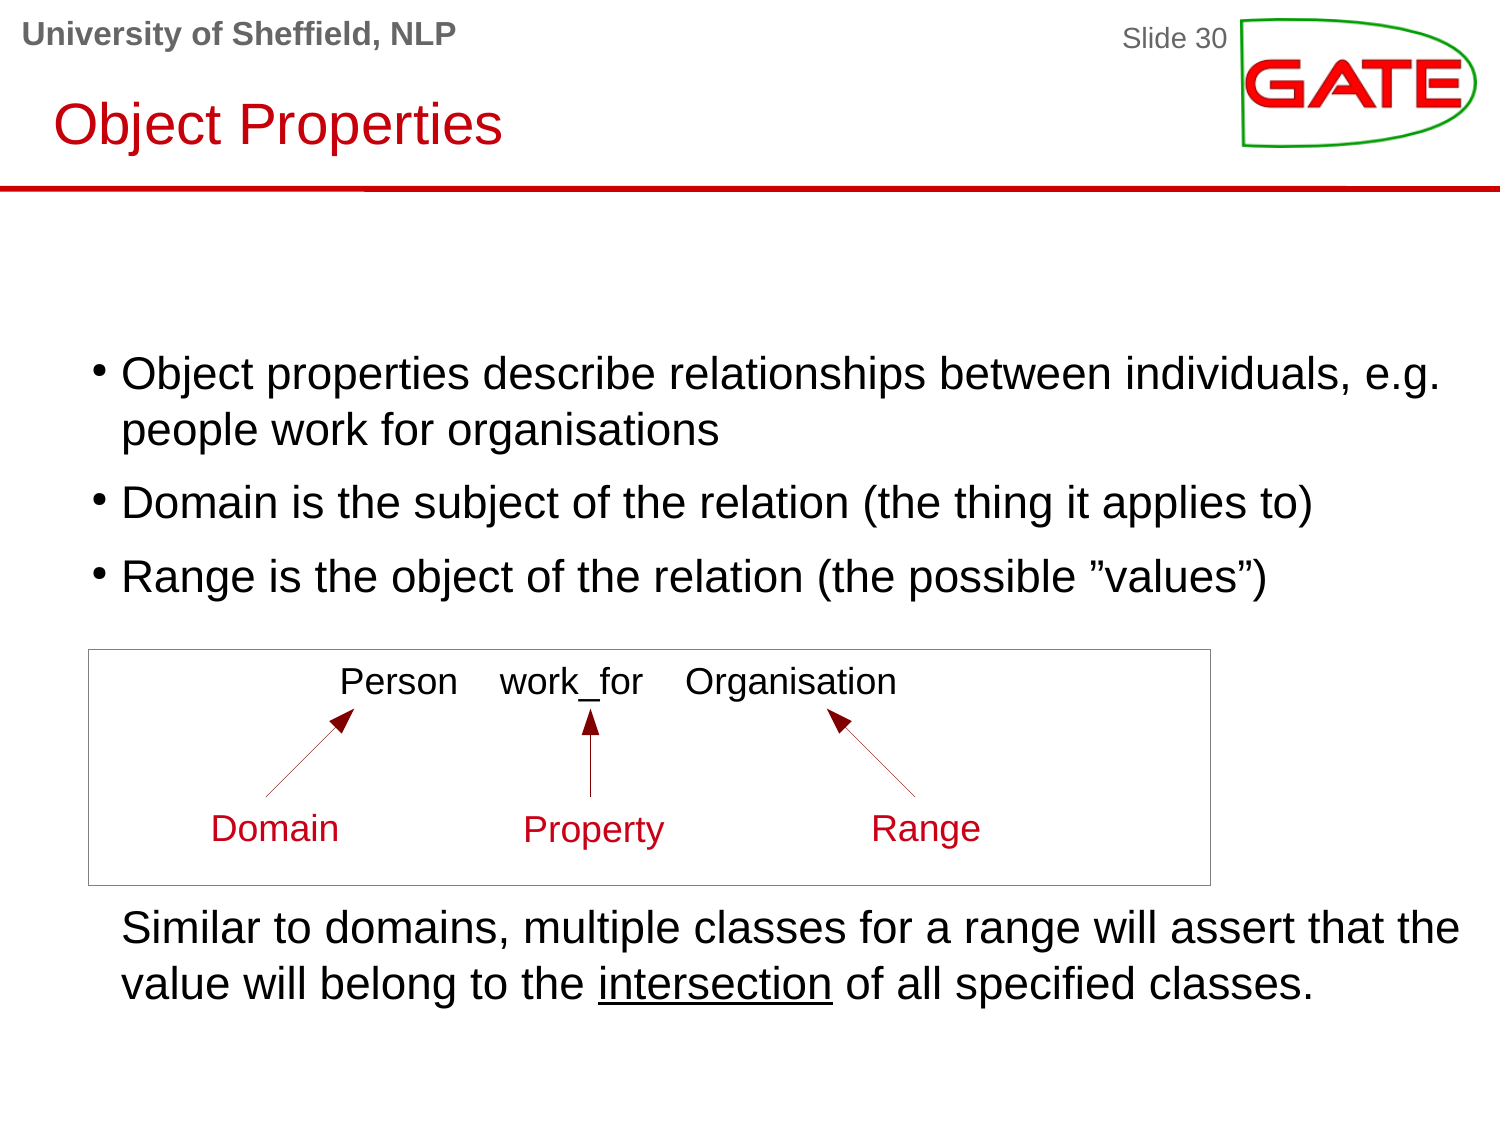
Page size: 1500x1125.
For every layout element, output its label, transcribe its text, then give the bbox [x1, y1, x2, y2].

text_box Person work_for Organisation [324, 649, 912, 739]
list Object properties describe relationships between individuals, e.g. people work for organisations Domain is the subject of the relation (the thing it applies to) Range is the object of the relation (the possible ”values”) Similar to domains, multiple classes for a range will assert that the value will belong to the intersection of all specified classes. [35, 342, 1486, 1125]
text_box Property [508, 797, 680, 858]
text_box Range [856, 796, 996, 857]
title Object Properties [53, 50, 1122, 199]
text_box Domain [195, 796, 355, 857]
picture [1240, 18, 1477, 148]
